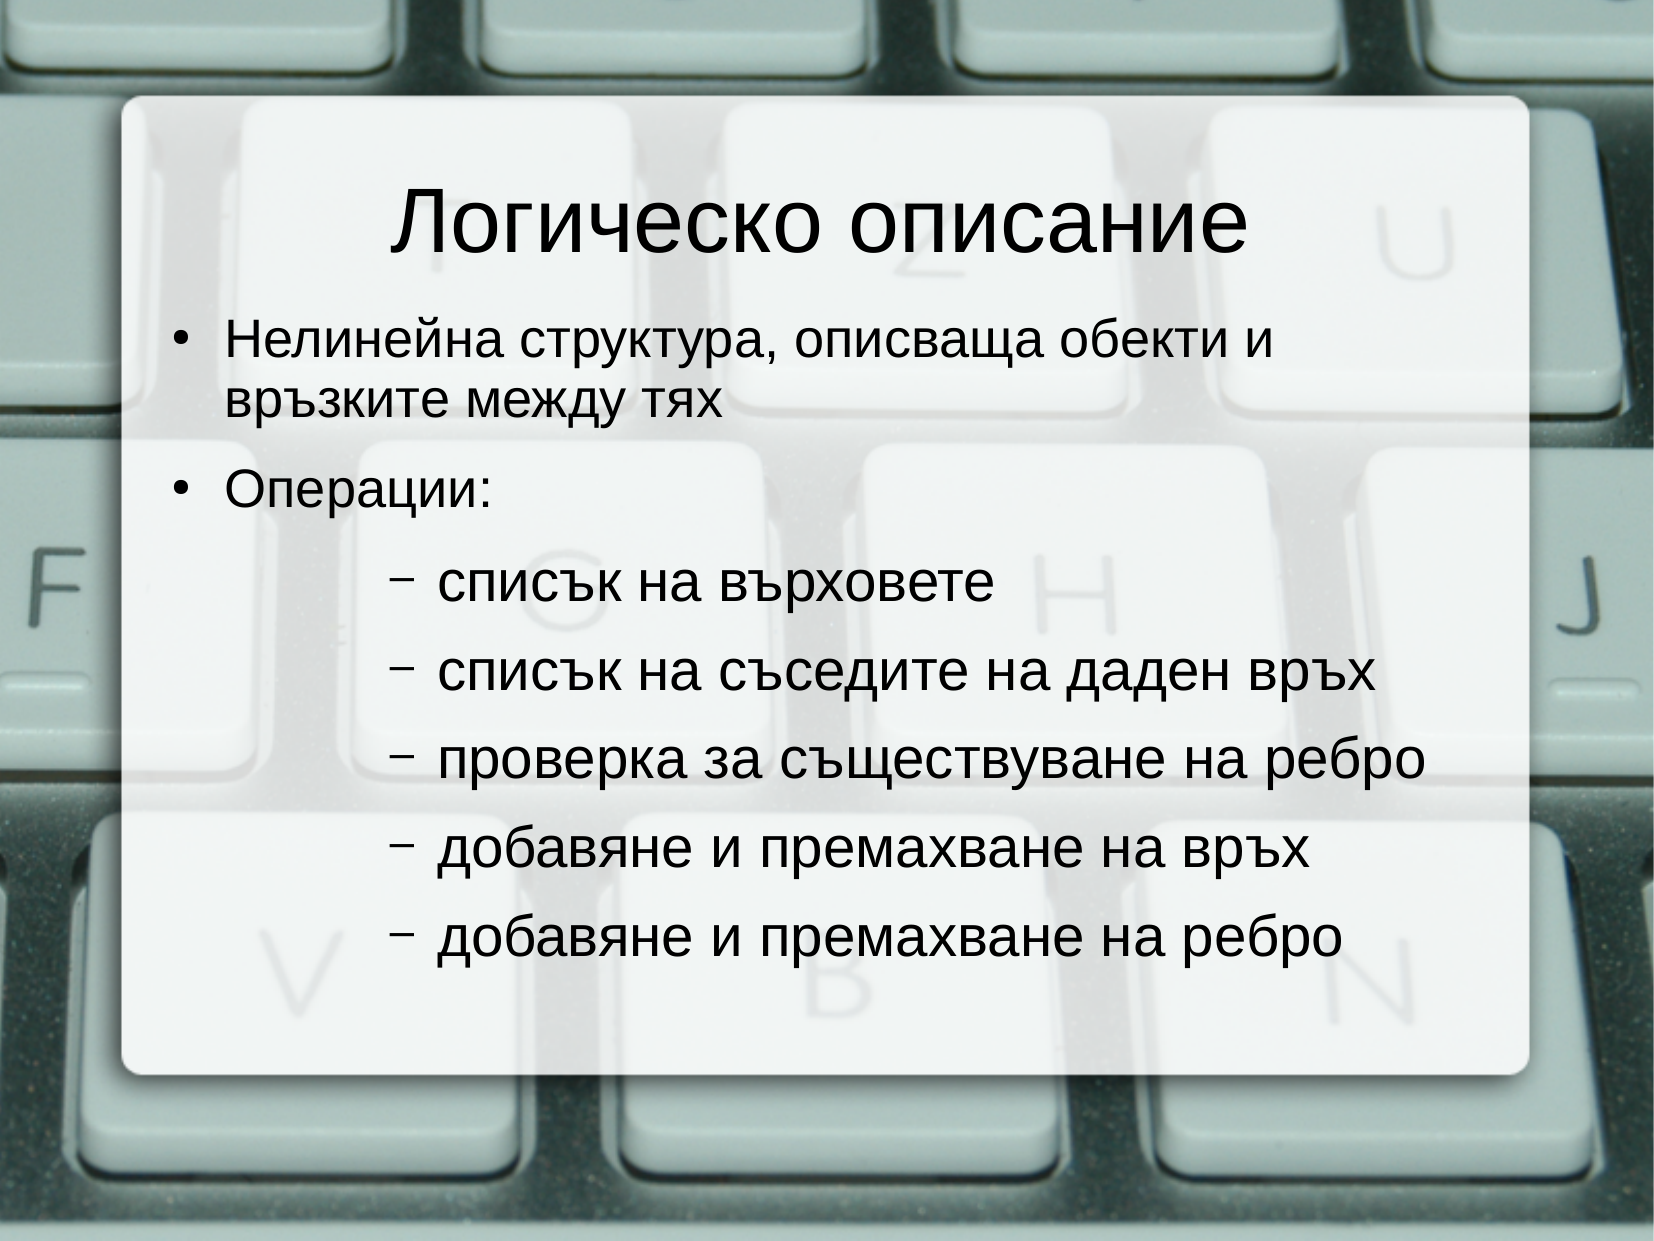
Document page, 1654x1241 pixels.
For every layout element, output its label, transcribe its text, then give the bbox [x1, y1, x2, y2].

list Нелинейна структура, описваща обекти и връзките между тях Операции: списък на върховете списък на съседите на даден връх проверка за съществуване на ребро добавяне и премахване на връх добавяне и премахване на ребро [153, 308, 1512, 1028]
picture [0, 0, 1654, 1241]
title Логическо описание [135, 117, 1506, 325]
